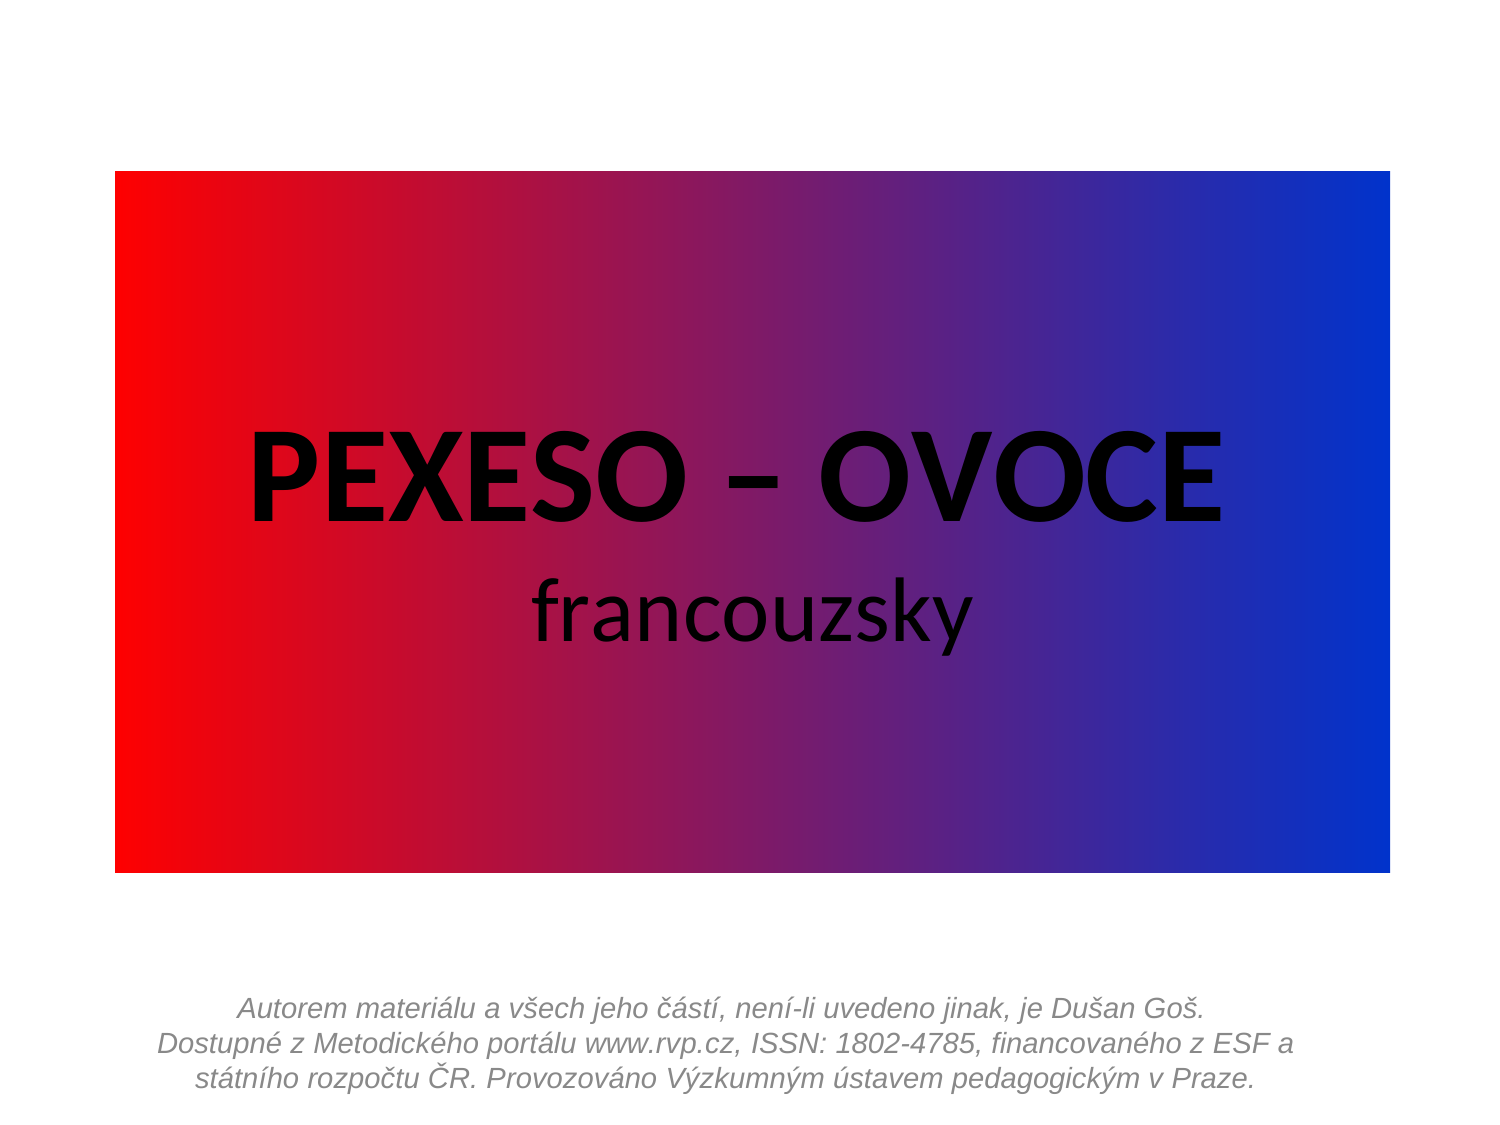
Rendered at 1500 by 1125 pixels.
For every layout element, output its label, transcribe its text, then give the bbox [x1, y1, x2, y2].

text_box Autorem materiálu a všech jeho částí, není-li uvedeno jinak, je Dušan Goš. Dostupné z Metodického portálu www.rvp.cz, ISSN: 1802-4785, financovaného z ESF a státního rozpočtu ČR. Provozováno Výzkumným ústavem pedagogickým v Praze. [88, 1011, 1365, 1072]
title PEXESO – OVOCE francouzsky [115, 171, 1391, 873]
